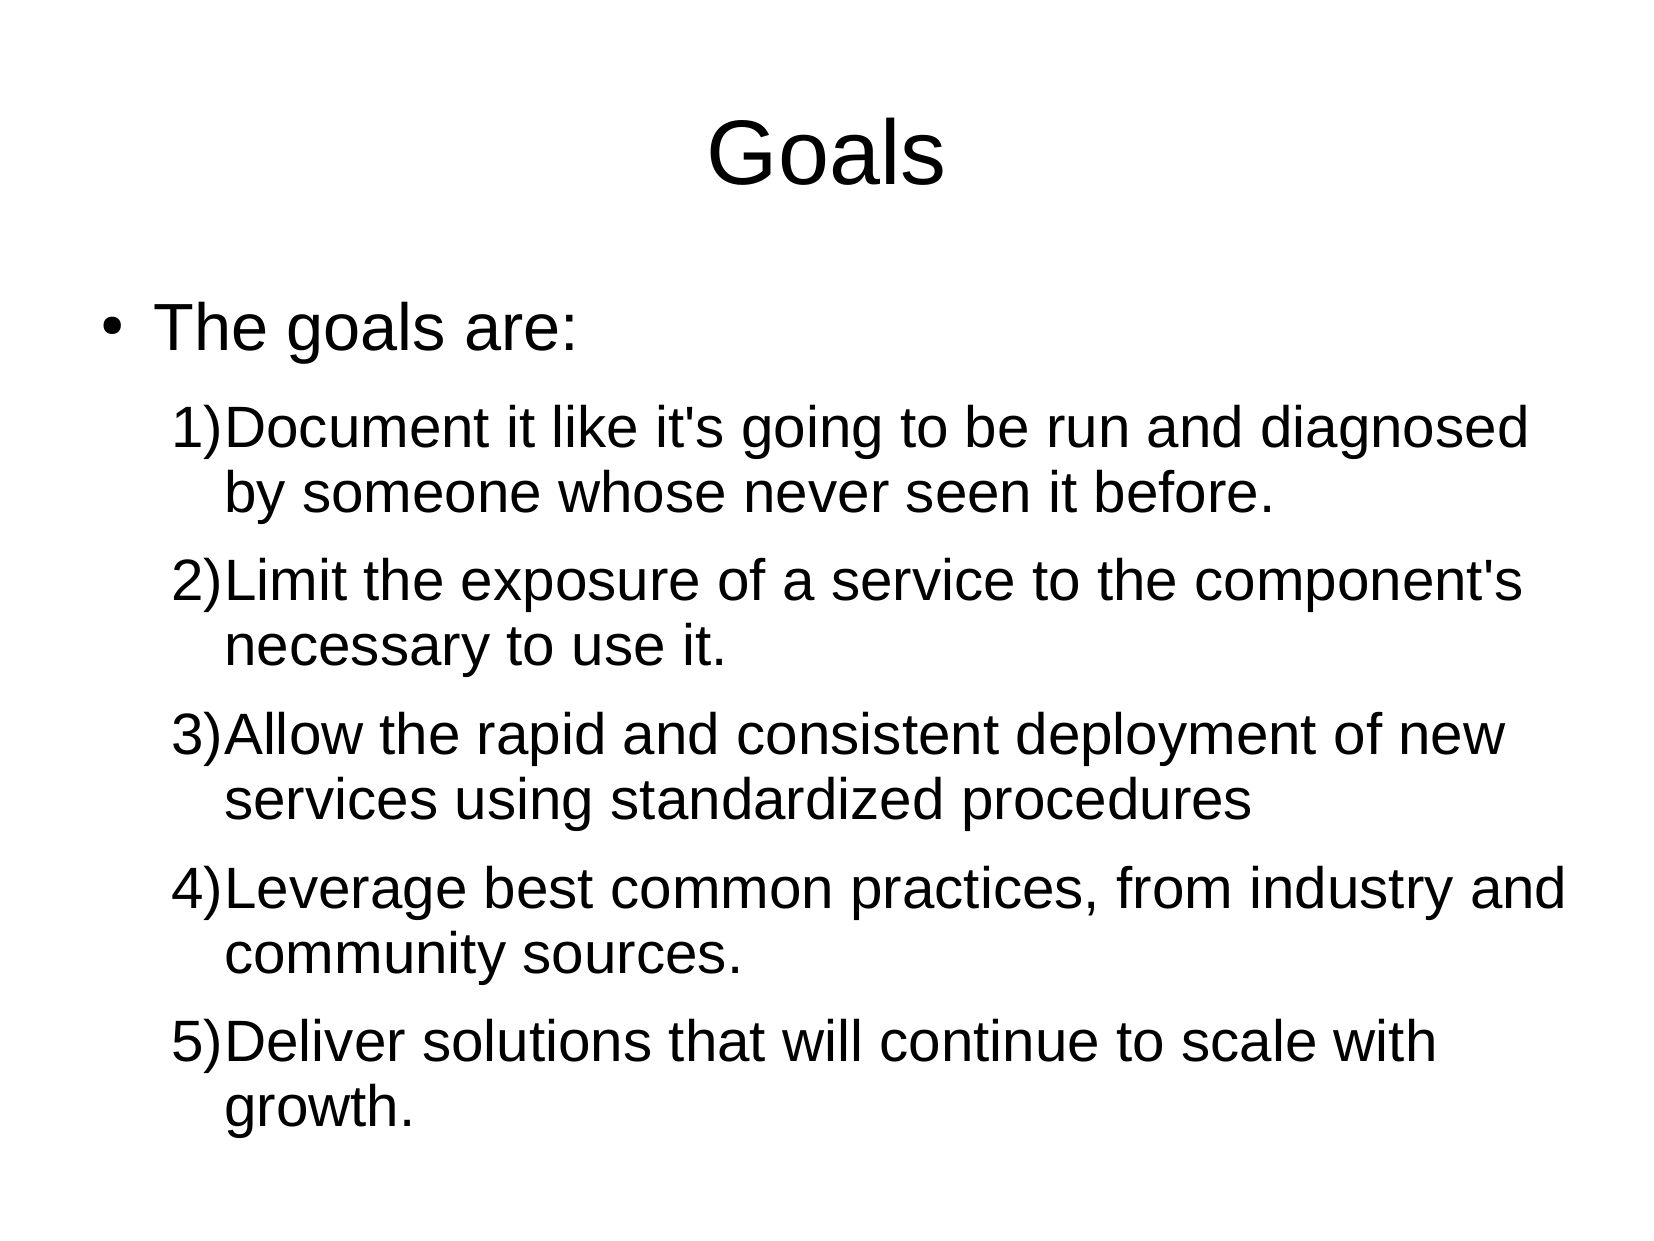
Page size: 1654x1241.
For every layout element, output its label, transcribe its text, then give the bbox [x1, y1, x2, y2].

title Goals [82, 49, 1571, 257]
list The goals are: Document it like it's going to be run and diagnosed by someone whose never seen it before. Limit the exposure of a service to the component's necessary to use it. Allow the rapid and consistent deployment of new services using standardized procedures Leverage best common practices, from industry and community sources. Deliver solutions that will continue to scale with growth. [82, 290, 1571, 1139]
